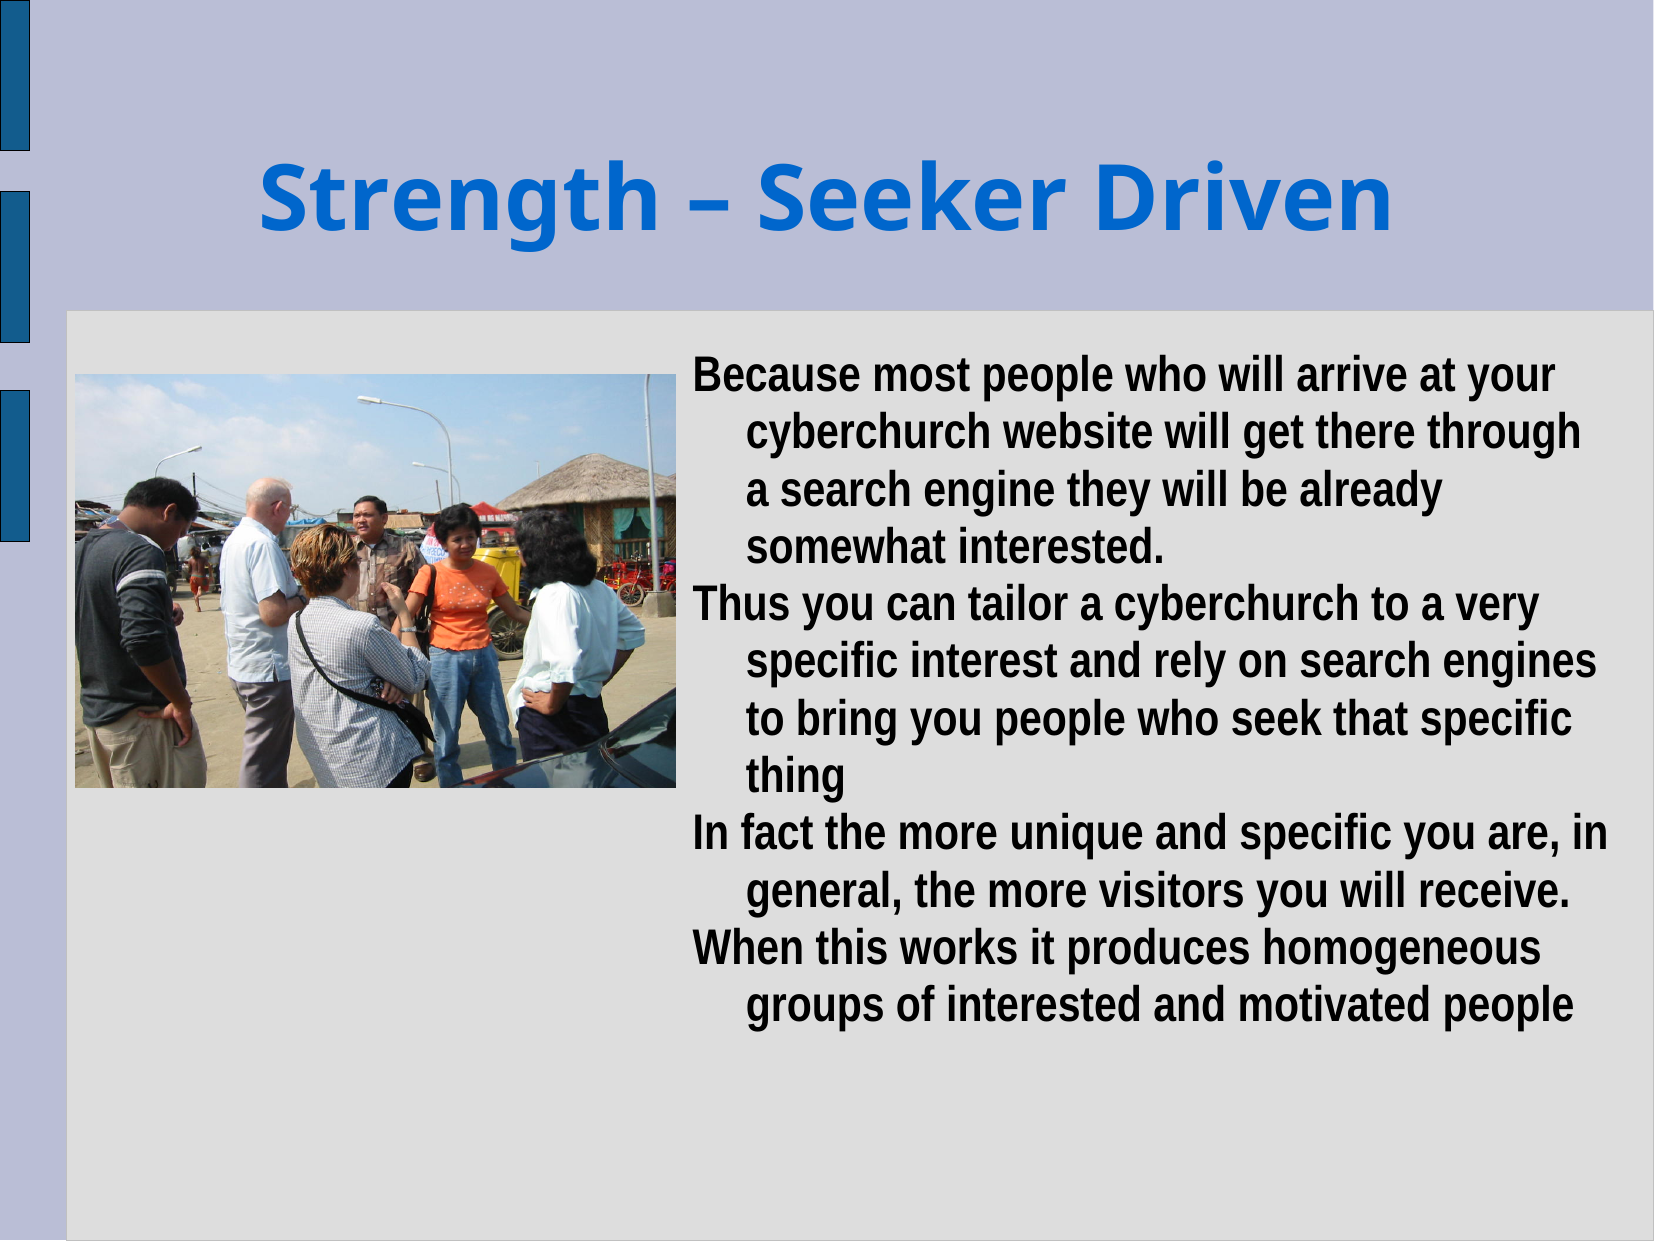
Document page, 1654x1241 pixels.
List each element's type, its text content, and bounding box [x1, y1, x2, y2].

picture [75, 374, 675, 788]
list Because most people who will arrive at your cyberchurch website will get there through a search engine they will be already somewhat interested. Thus you can tailor a cyberchurch to a very specific interest and rely on search engines to bring you people who seek that specific thing In fact the more unique and specific you are, in general, the more visitors you will receive. When this works it produces homogeneous groups of interested and motivated people [675, 344, 1613, 1127]
title Strength – Seeker Driven [121, 91, 1534, 299]
